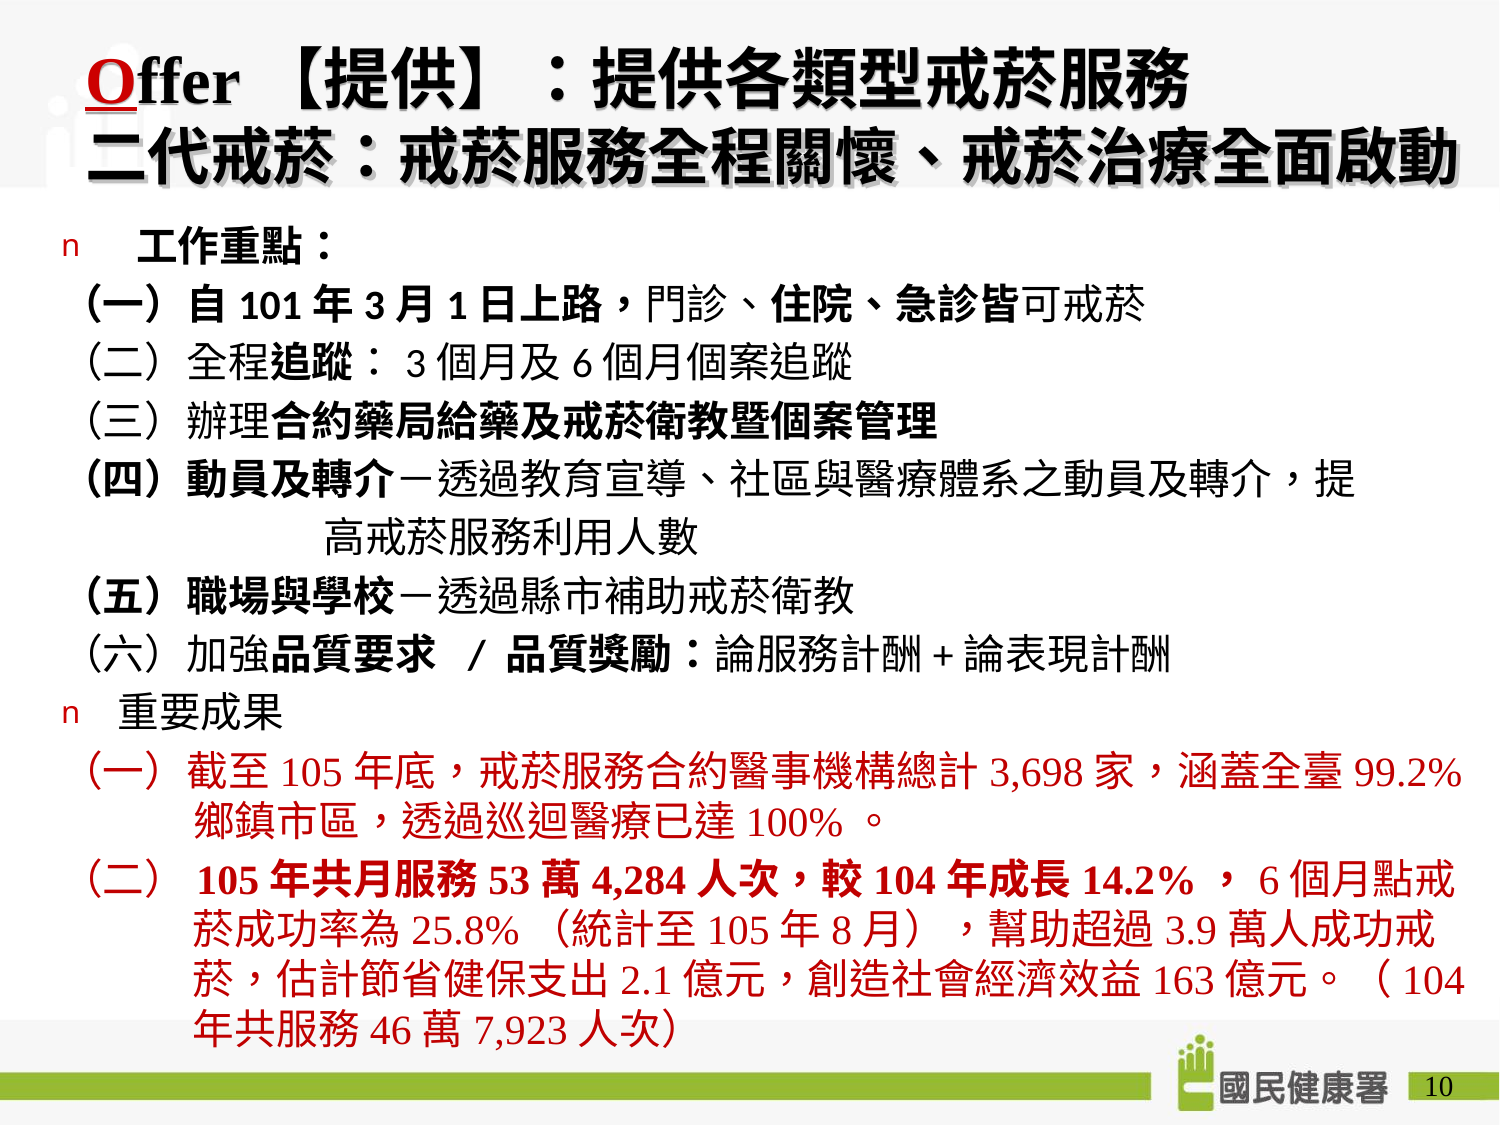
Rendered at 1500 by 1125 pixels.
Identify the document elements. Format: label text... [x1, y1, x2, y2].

title Offer【提供】：提供各類型戒菸服務 二代戒菸：戒菸服務全程關懷、戒菸治療全面啟動 [70, 29, 1477, 185]
text_box 10 [1409, 1059, 1498, 1111]
text_box 工作重點： （一）自101年3月1日上路，門診、住院、急診皆可戒菸 （二）全程追蹤：3個月及6個月個案追蹤 （三）辦理合約藥局給藥及戒菸衛教暨個案管理 （四）動員及轉介－透過教育宣導、社區與醫療體系之動員及轉介，提 高戒菸服務利用人數 （五）職場與學校－透過縣市補助戒菸衛教 （六）加強品質要求 / 品質獎勵：論服務計酬+論表現計酬 重要成果 （一）截至105年底，戒菸服務合約醫事機構總計3,698家，涵蓋全臺99.2%鄉鎮市區，透過巡迴醫療已達100%。 （二）105年共月服務53萬4,284人次，較104年成長14.2%，6個月點戒菸成功率為25.8%（統計至105年8月），幫助超過3.9萬人成功戒菸，估計節省健保支出2.1億元，創造社會經濟效益163億元。（104年共服務46萬7,923人次） [46, 212, 1500, 997]
